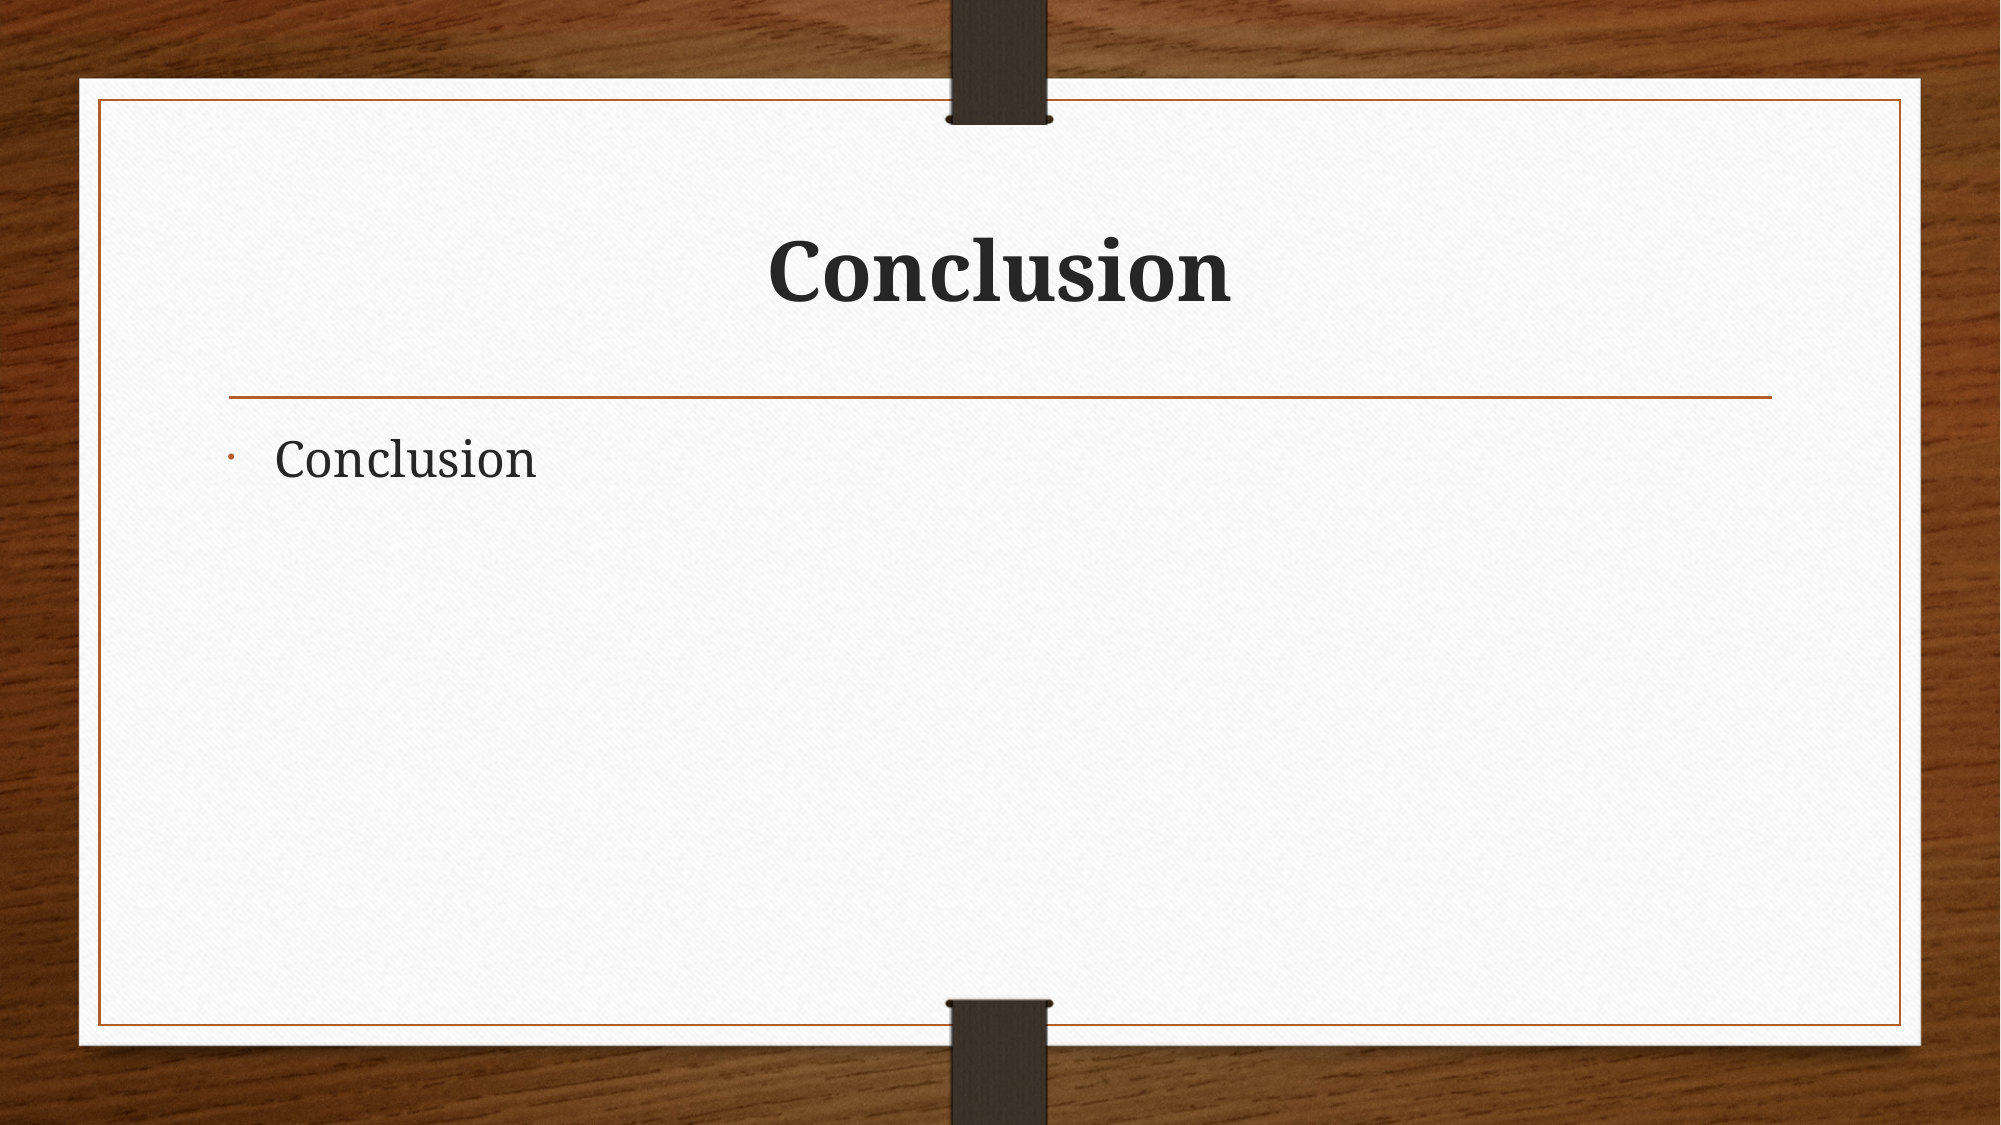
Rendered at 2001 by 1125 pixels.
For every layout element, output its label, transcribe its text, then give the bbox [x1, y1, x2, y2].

title Conclusion [212, 161, 1788, 376]
list Conclusion [212, 419, 1788, 964]
